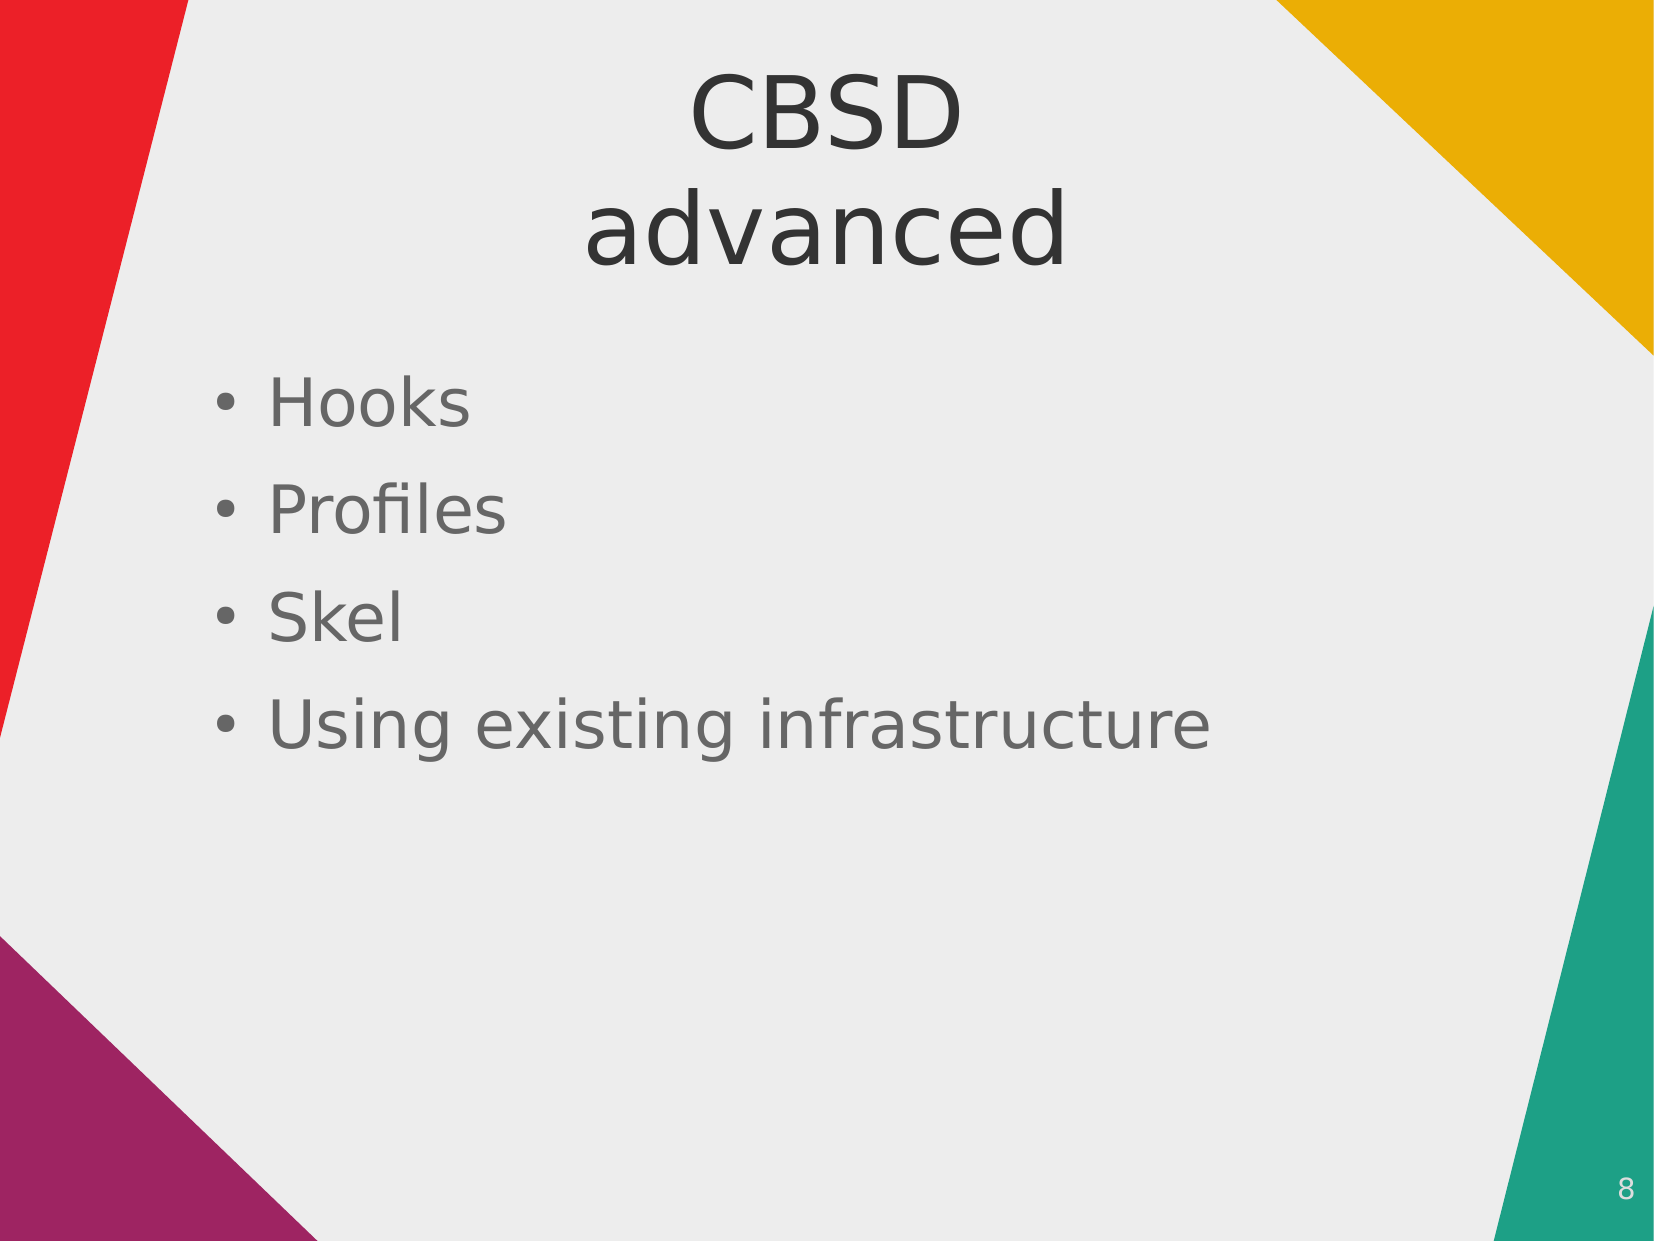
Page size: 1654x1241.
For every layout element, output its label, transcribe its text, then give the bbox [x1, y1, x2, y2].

title CBSD advanced [114, 55, 1539, 288]
list Hooks Profiles Skel Using existing infrastructure [196, 364, 1321, 1006]
